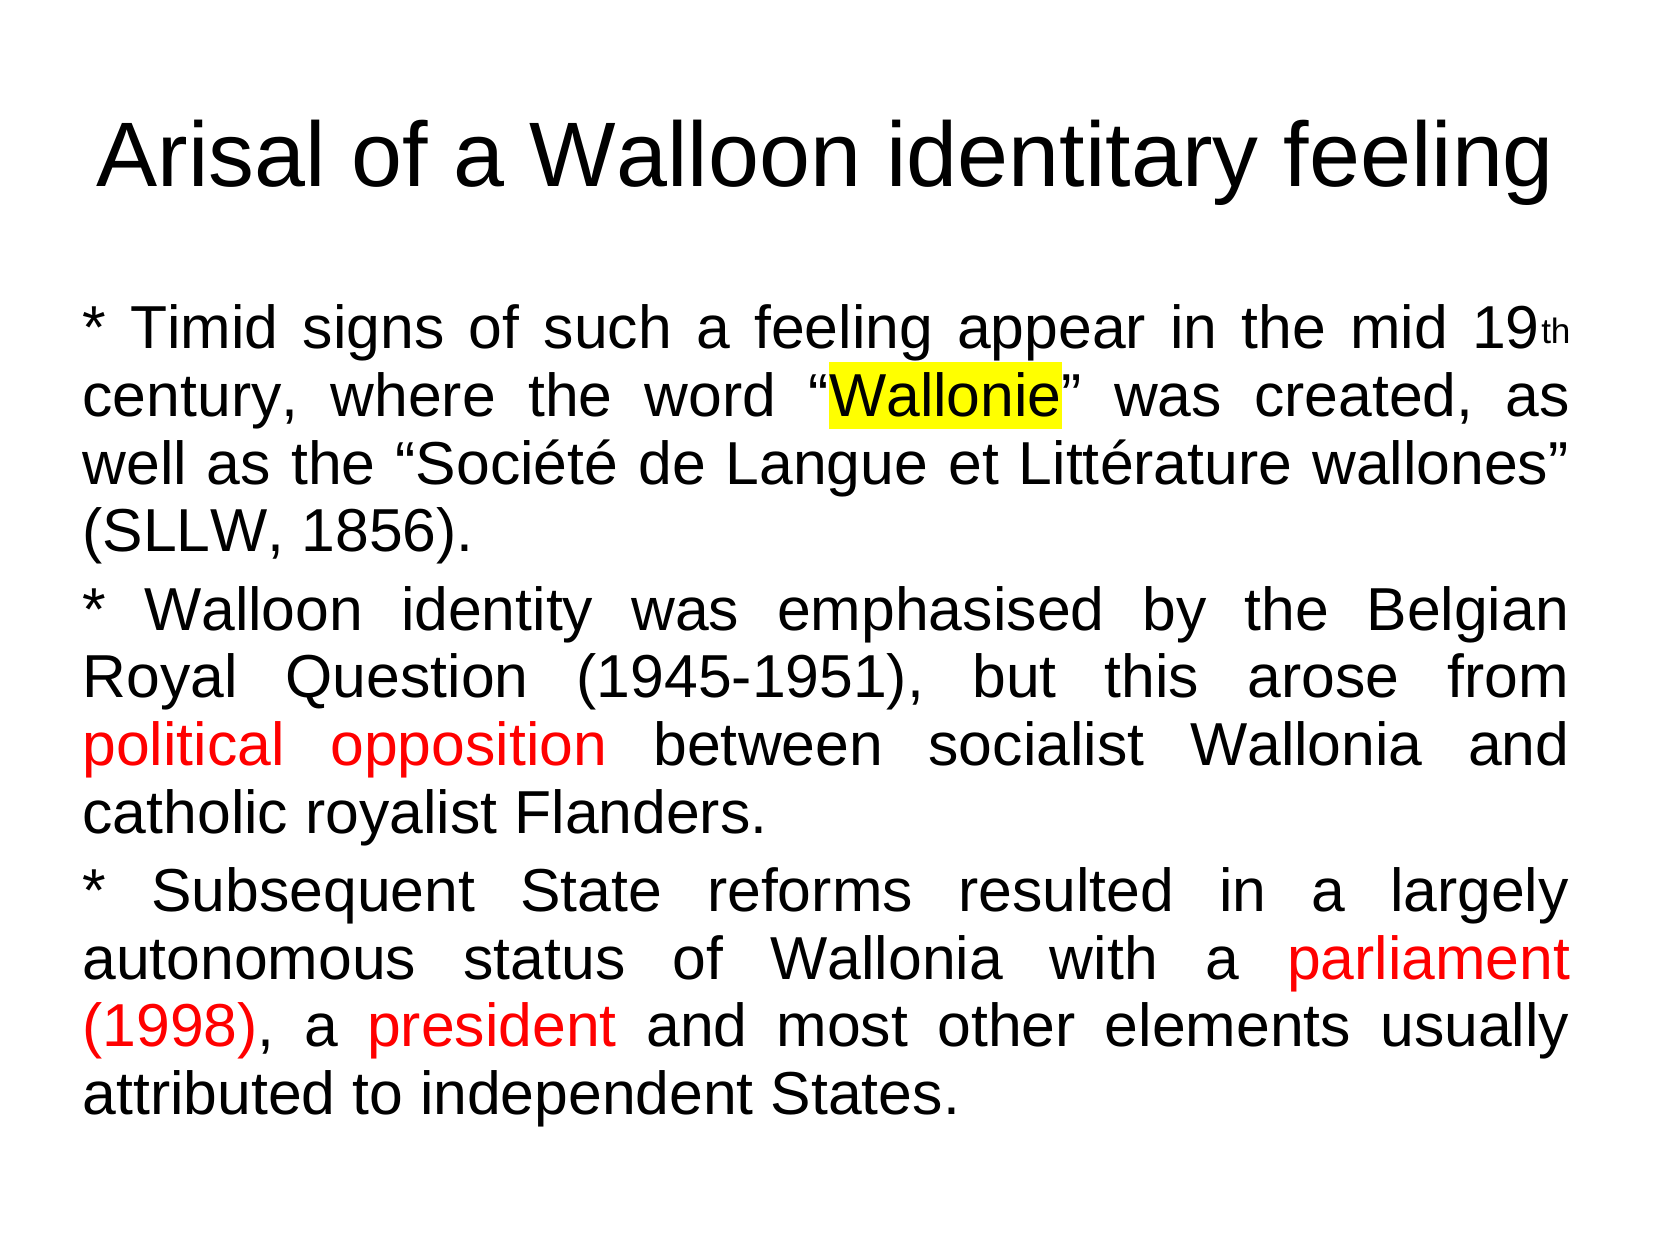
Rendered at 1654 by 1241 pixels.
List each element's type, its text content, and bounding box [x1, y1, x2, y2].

title Arisal of a Walloon identitary feeling [82, 49, 1571, 257]
list * Timid signs of such a feeling appear in the mid 19th century, where the word “Wallonie” was created, as well as the “Société de Langue et Littérature wallones” (SLLW, 1856). * Walloon identity was emphasised by the Belgian Royal Question (1945-1951), but this arose from political opposition between socialist Wallonia and catholic royalist Flanders. * Subsequent State reforms resulted in a largely autonomous status of Wallonia with a parliament (1998), a president and most other elements usually attributed to independent States. [82, 290, 1571, 1134]
